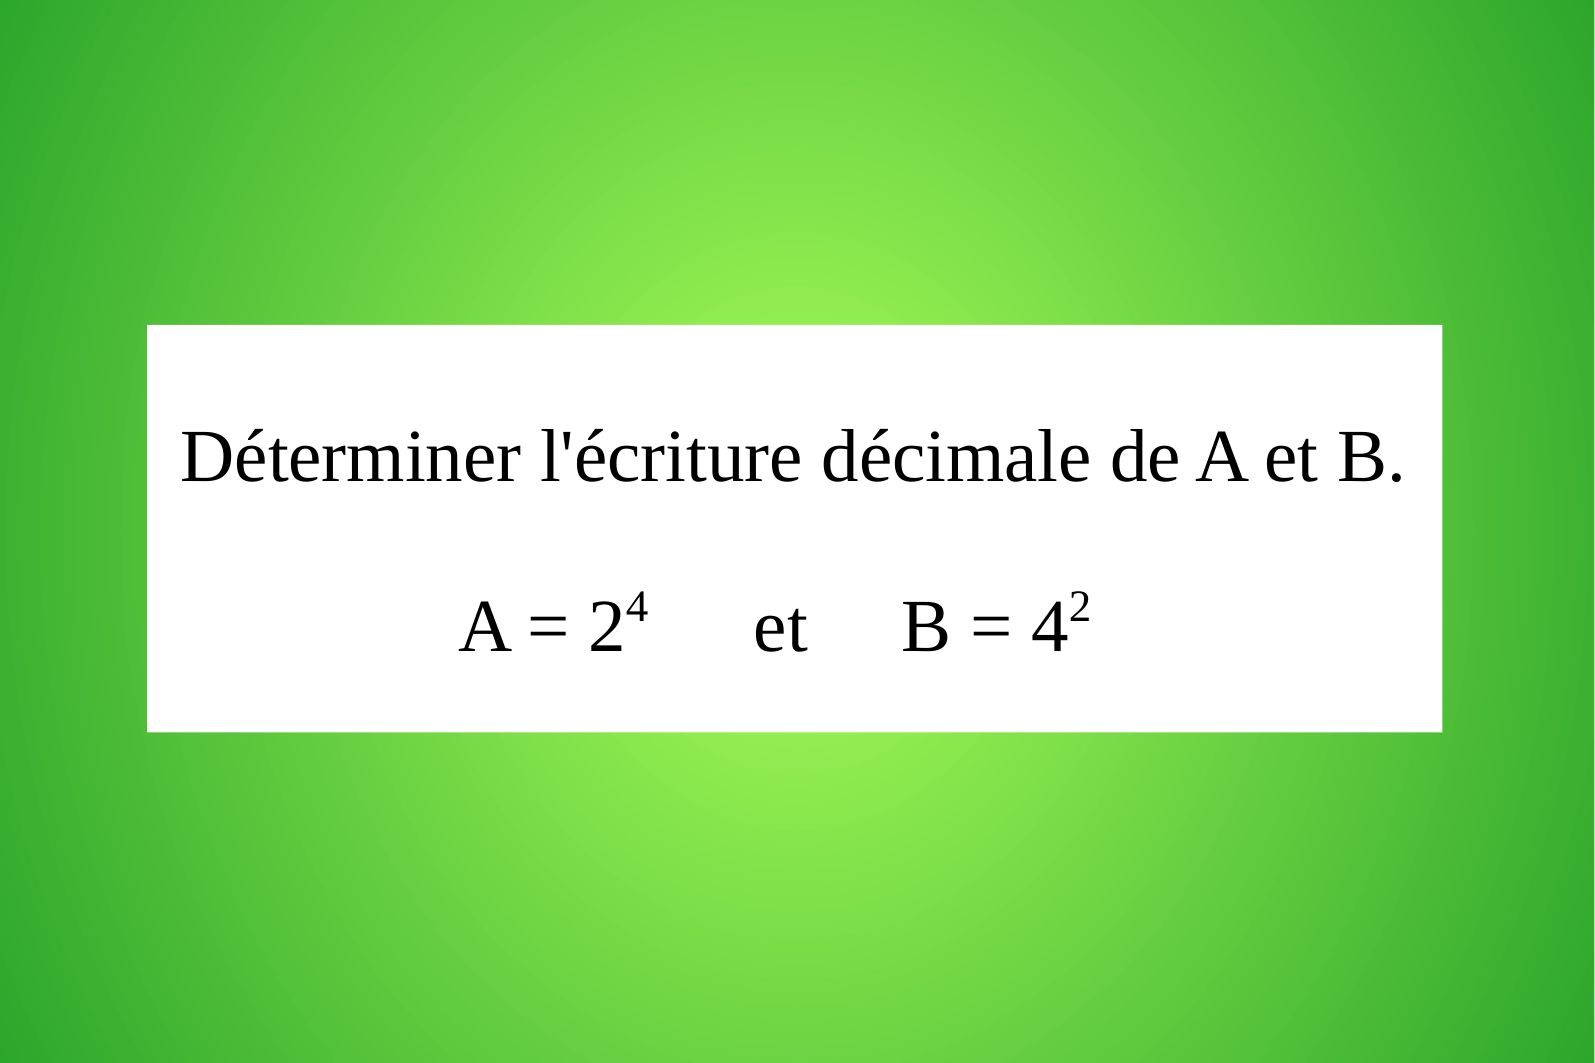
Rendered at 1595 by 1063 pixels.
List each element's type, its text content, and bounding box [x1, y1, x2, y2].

picture [0, 0, 1595, 1063]
text_box Déterminer l'écriture décimale de A et B. A = 24 et B = 42 [147, 324, 1443, 733]
